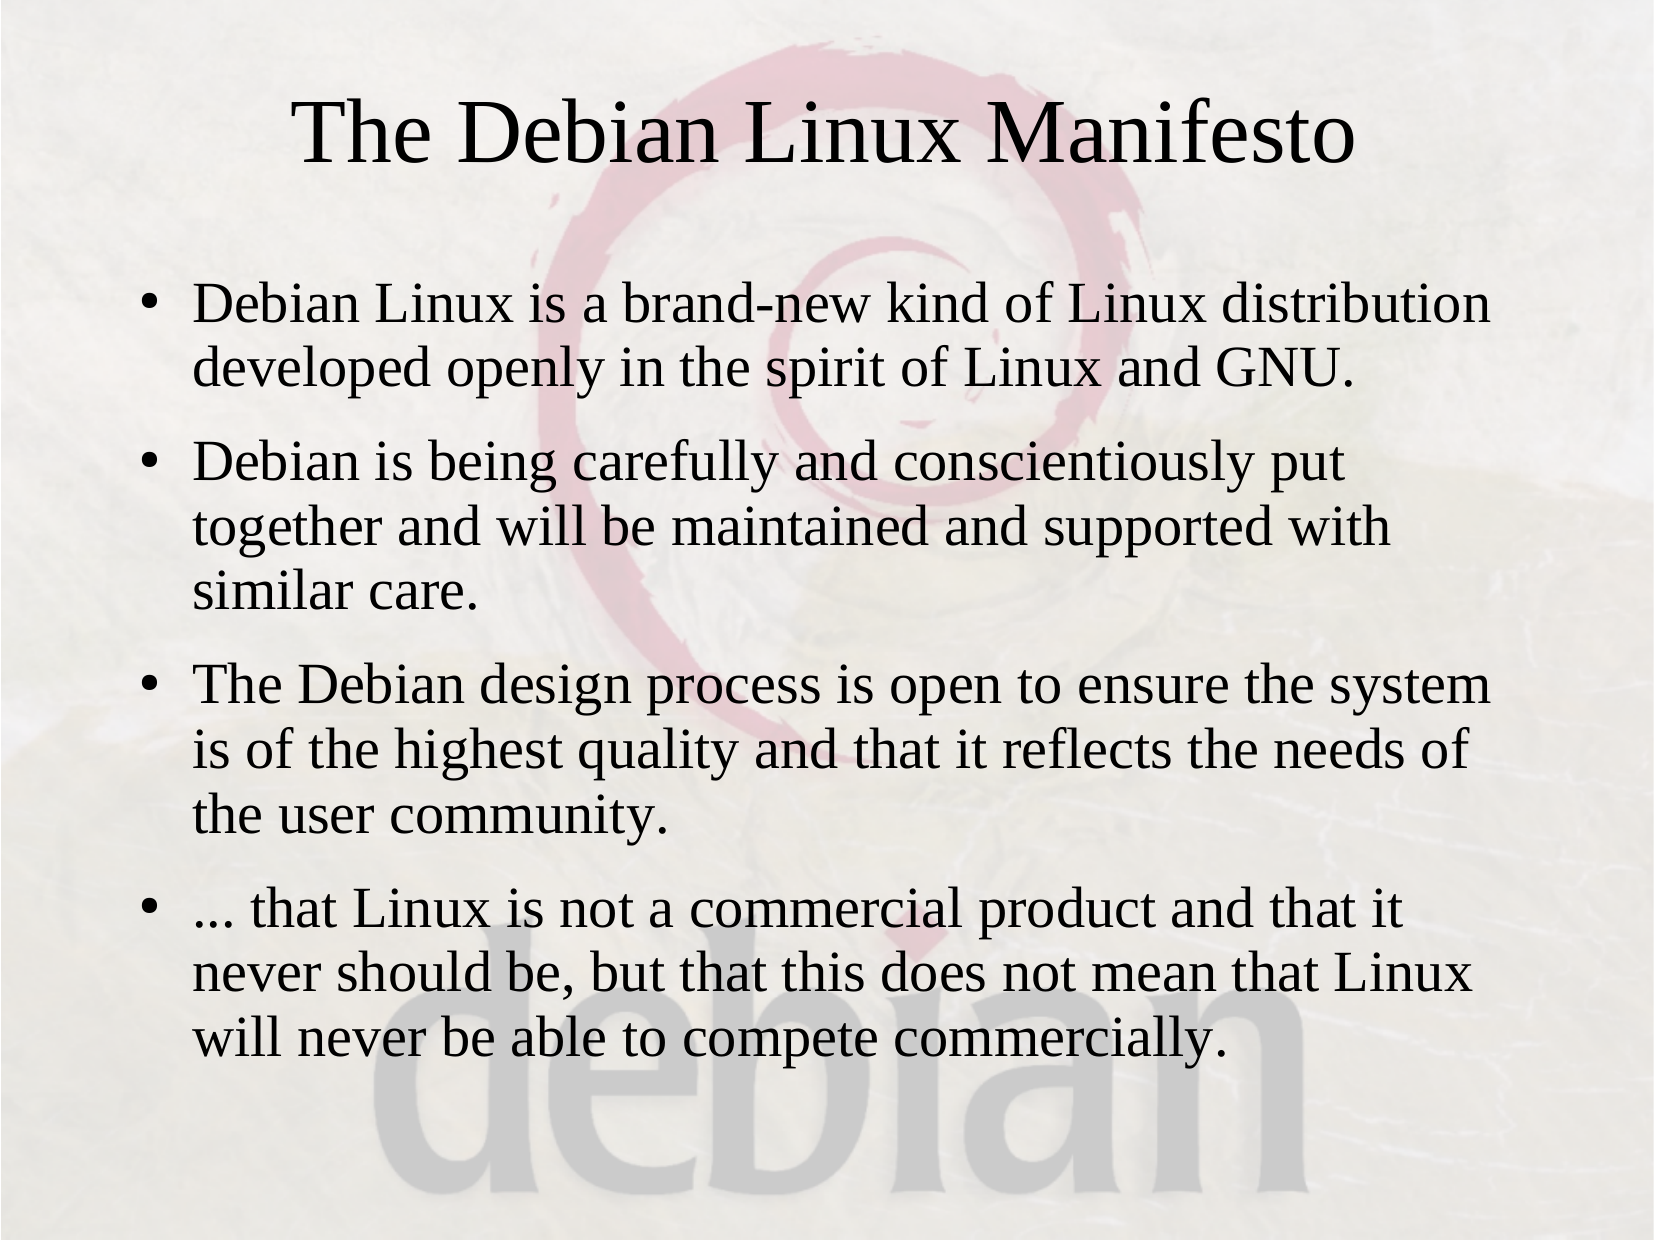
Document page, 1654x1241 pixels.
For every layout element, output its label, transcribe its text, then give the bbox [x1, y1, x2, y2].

list Debian Linux is a brand-new kind of Linux distribution developed openly in the spirit of Linux and GNU. Debian is being carefully and conscientiously put together and will be maintained and supported with similar care. The Debian design process is open to ensure the system is of the highest quality and that it reflects the needs of the user community. ... that Linux is not a commercial product and that it never should be, but that this does not mean that Linux will never be able to compete commercially. [121, 270, 1534, 1069]
picture [1, 0, 1654, 1240]
title The Debian Linux Manifesto [118, 28, 1531, 236]
